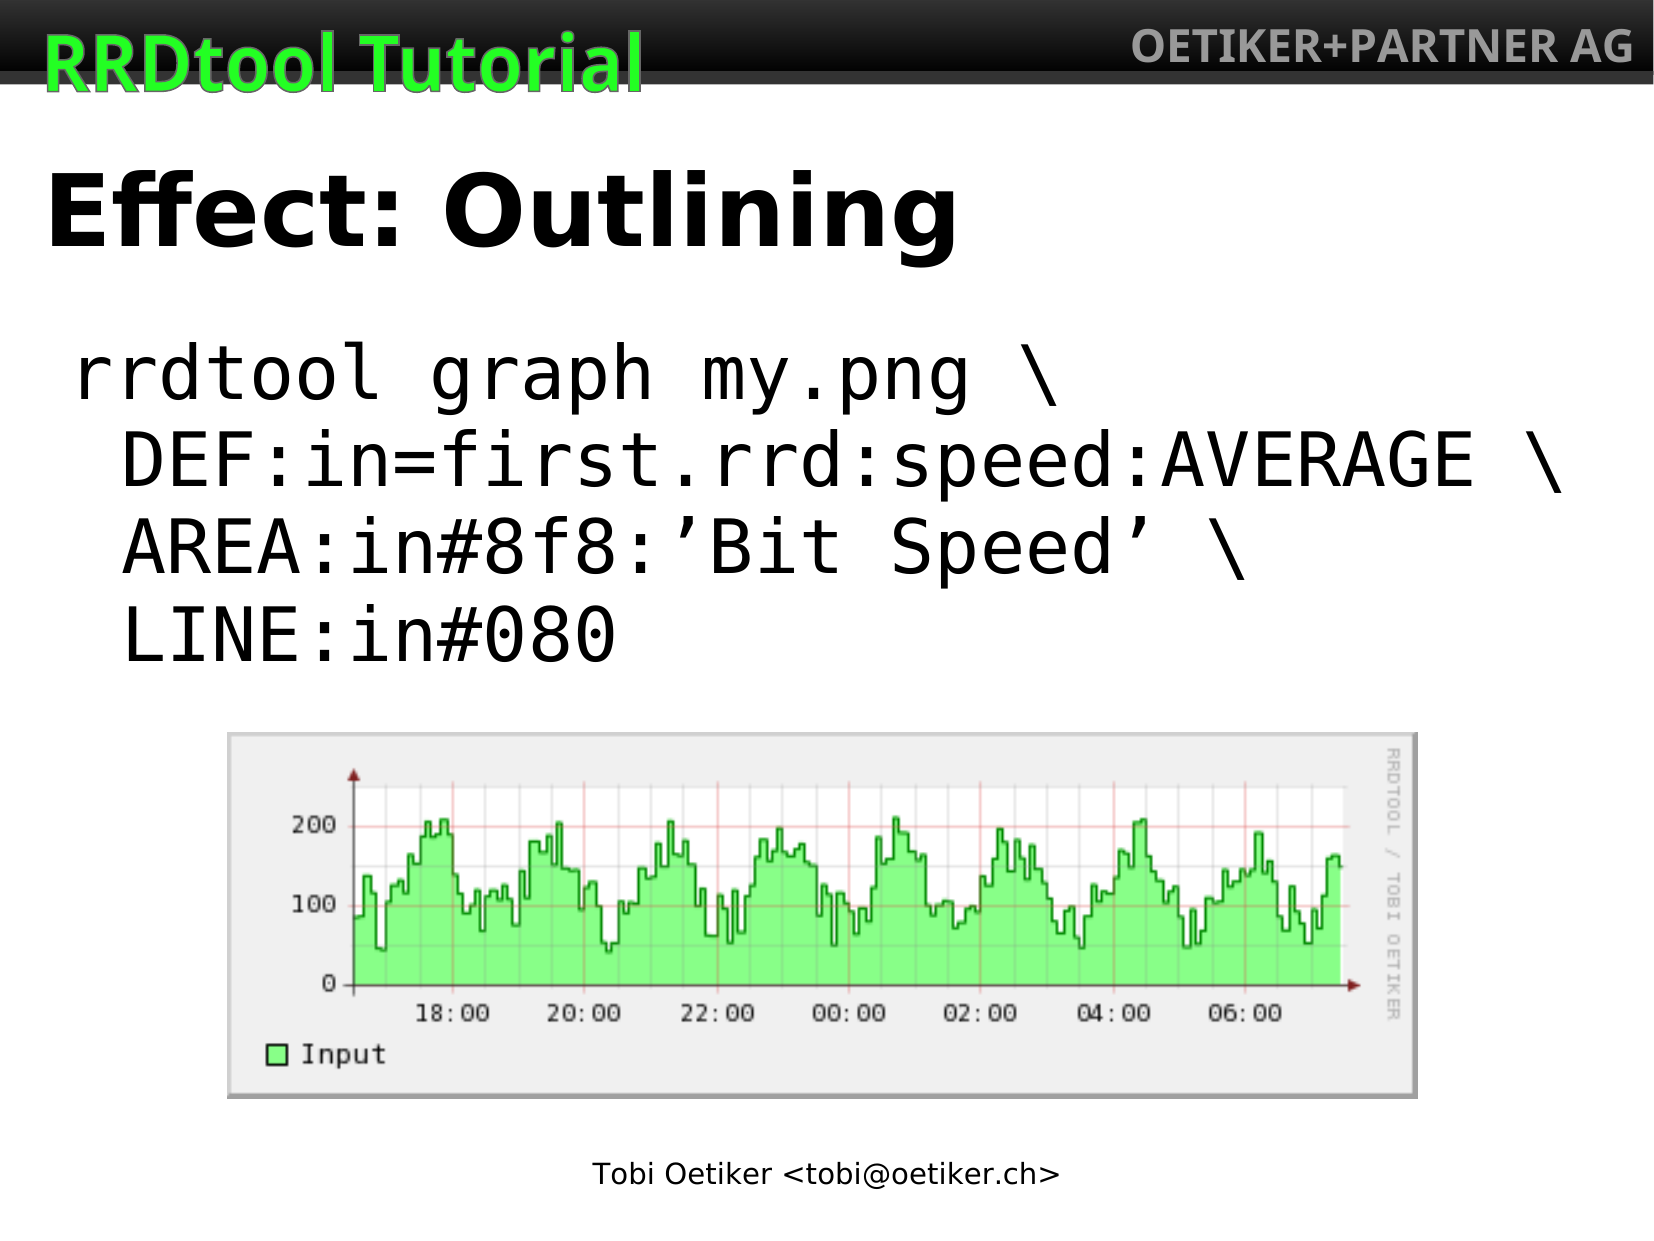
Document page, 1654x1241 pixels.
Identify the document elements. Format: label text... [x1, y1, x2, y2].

list rrdtool graph my.png \ DEF:in=first.rrd:speed:AVERAGE \ AREA:in#8f8:’Bit Speed’ \ LINE:in#080 [50, 329, 1571, 1099]
title Effect: Outlining [43, 137, 1582, 287]
picture [227, 732, 1418, 1099]
